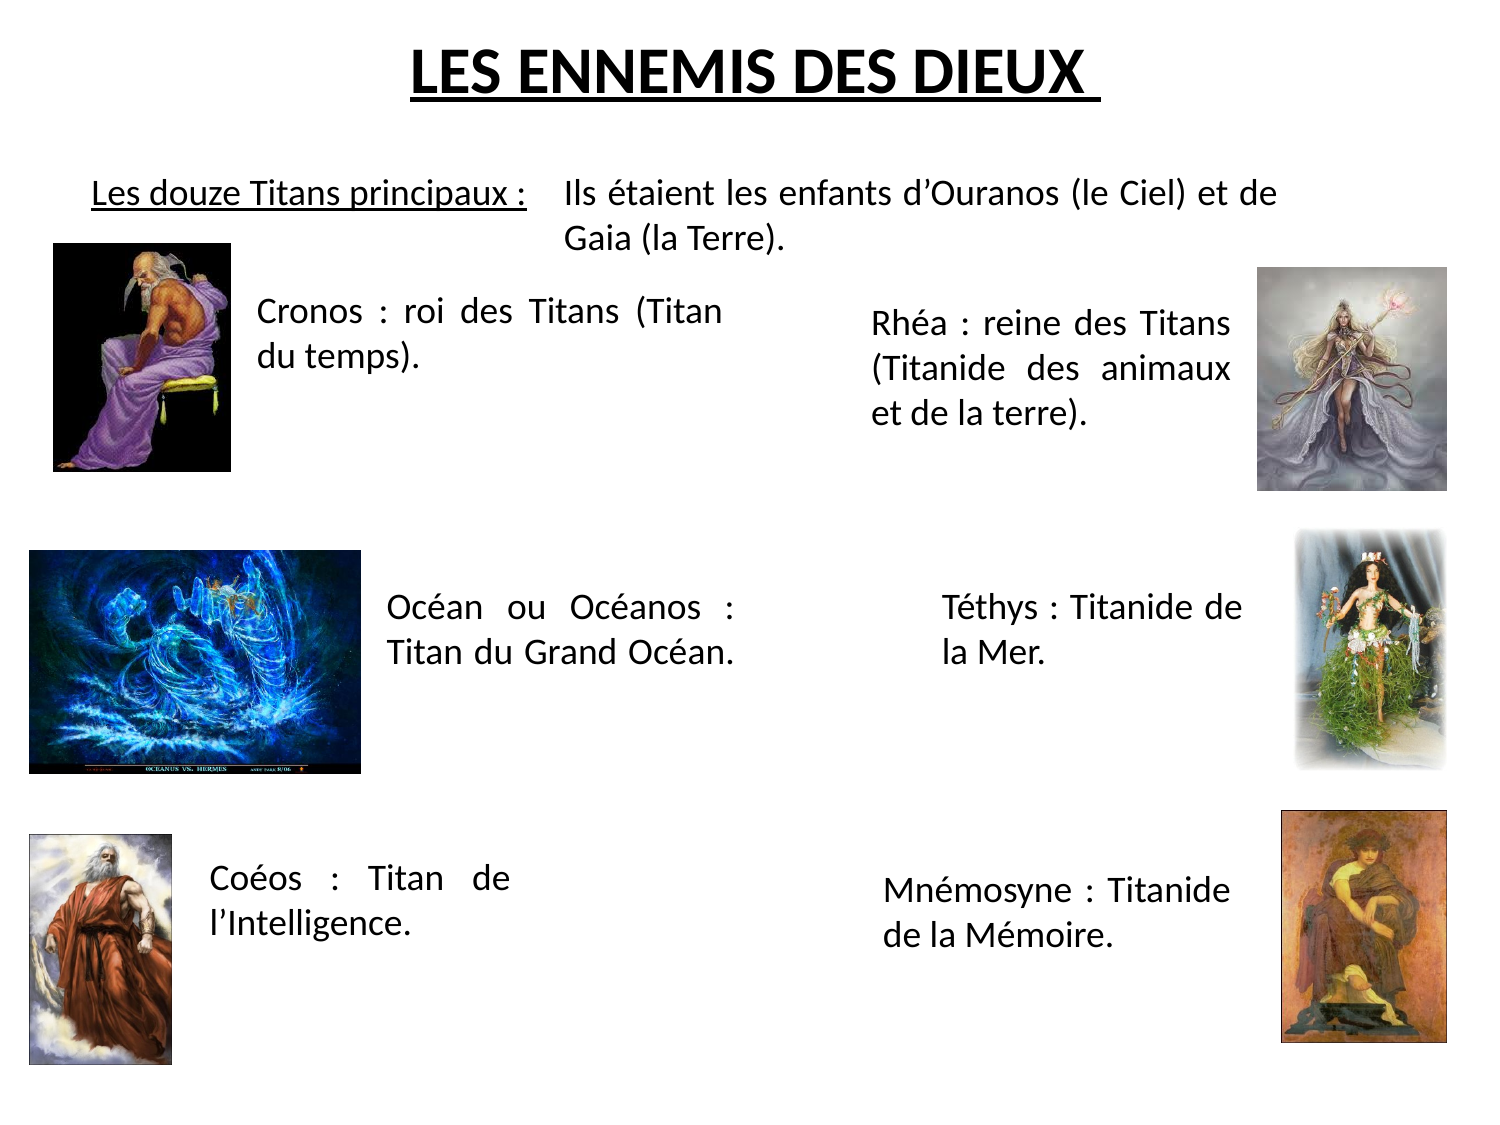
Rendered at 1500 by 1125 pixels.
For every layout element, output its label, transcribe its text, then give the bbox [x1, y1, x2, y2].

picture [29, 834, 172, 1065]
picture [29, 550, 361, 774]
text_box Coéos : Titan de l’Intelligence. [194, 845, 526, 951]
text_box Les douze Titans principaux : [76, 160, 549, 221]
text_box Cronos : roi des Titans (Titan du temps). [242, 278, 739, 384]
text_box Rhéa : reine des Titans (Titanide des animaux et de la terre). [856, 290, 1247, 441]
text_box Ils étaient les enfants d’Ouranos (le Ciel) et de Gaia (la Terre). [549, 160, 1294, 266]
picture [1281, 810, 1447, 1043]
picture [1257, 267, 1447, 491]
text_box Téthys : Titanide de la Mer. [927, 574, 1258, 680]
text_box Océan ou Océanos : Titan du Grand Océan. [371, 574, 750, 680]
picture [53, 243, 231, 472]
picture [1293, 527, 1447, 771]
text_box Mnémosyne : Titanide de la Mémoire. [868, 857, 1247, 963]
text_box LES ENNEMIS DES DIEUX [395, 19, 1117, 114]
